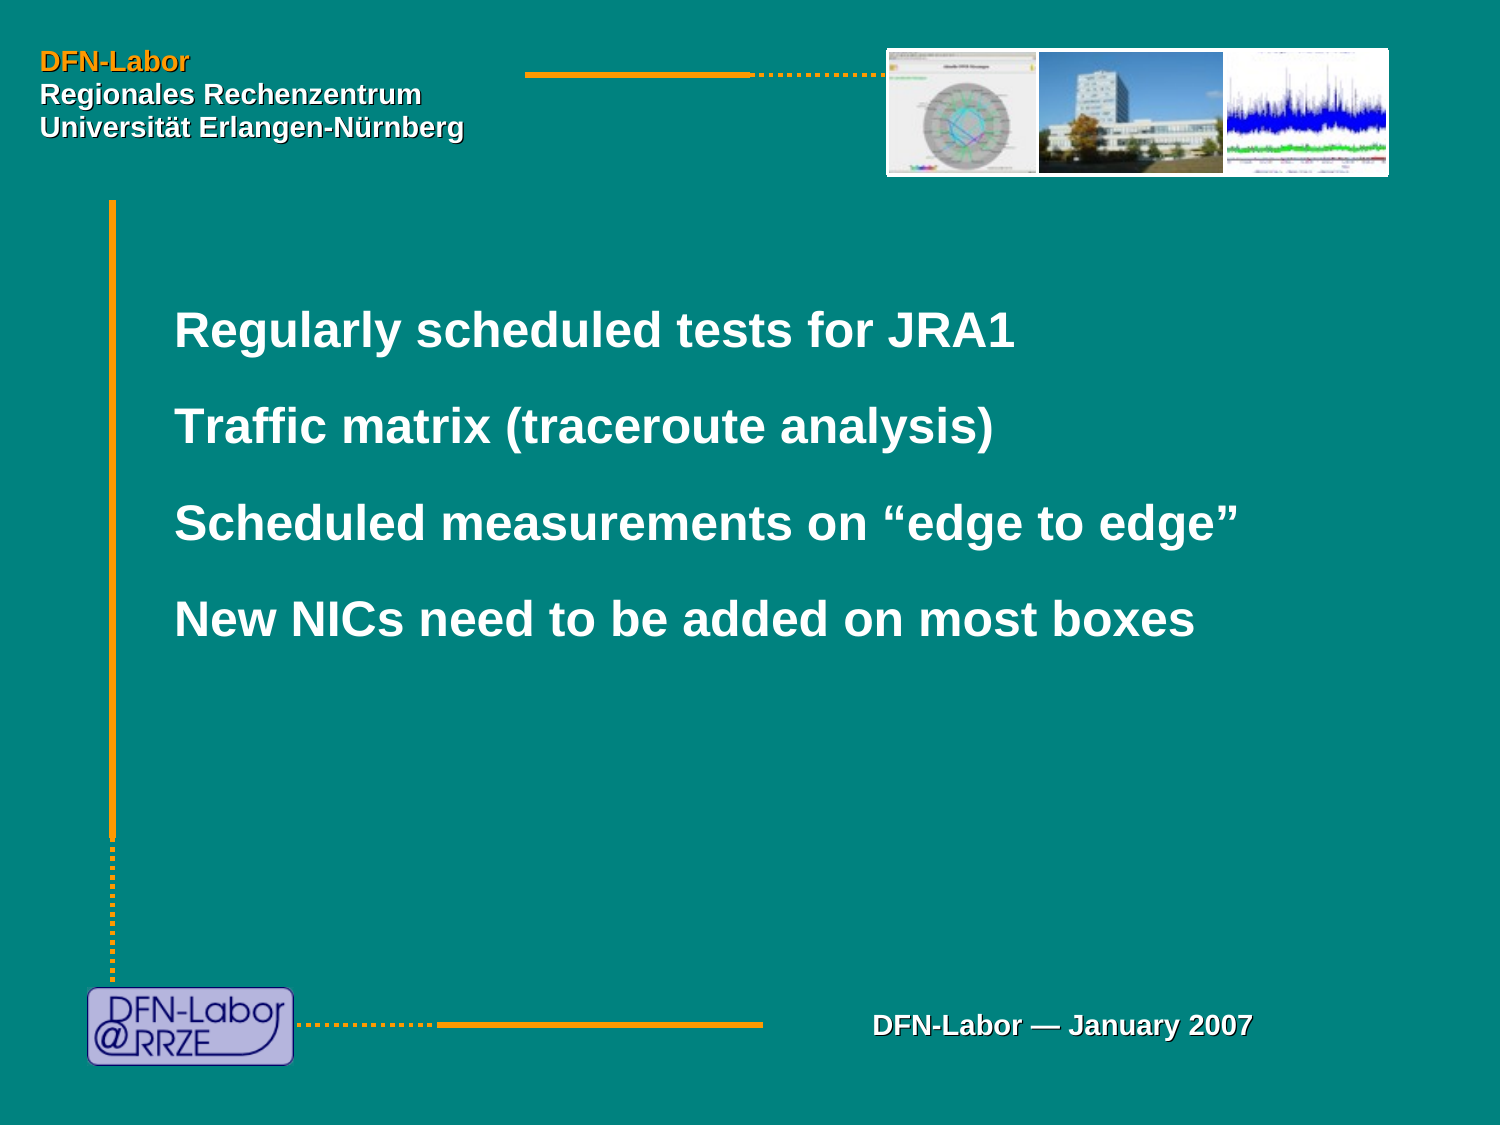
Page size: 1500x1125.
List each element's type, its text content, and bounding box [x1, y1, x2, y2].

picture [1039, 52, 1223, 173]
list Regularly scheduled tests for JRA1 Traffic matrix (traceroute analysis) Scheduled measurements on “edge to edge” New NICs need to be added on most boxes [159, 267, 1425, 958]
picture [87, 987, 294, 1066]
picture [1227, 52, 1386, 173]
picture [889, 52, 1036, 173]
